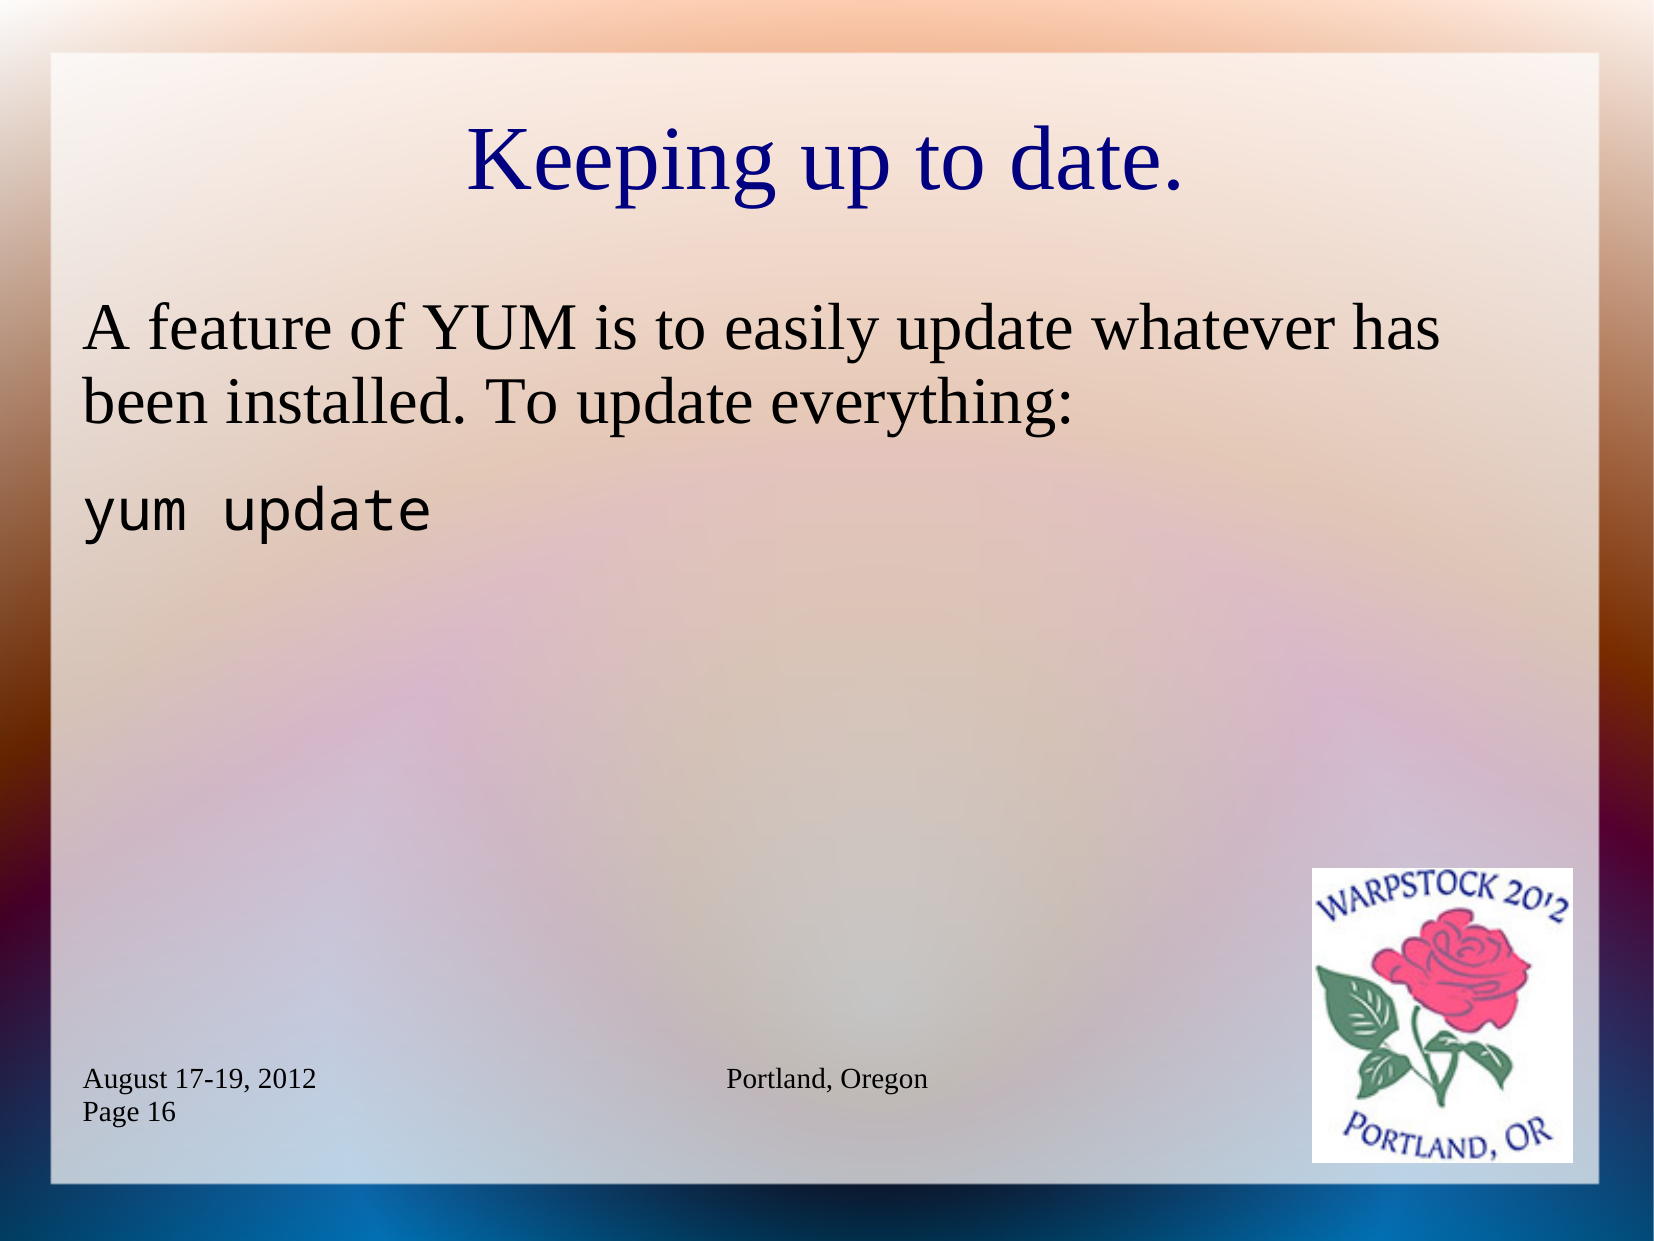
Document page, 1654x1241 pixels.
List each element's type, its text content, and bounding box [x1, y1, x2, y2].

list A feature of YUM is to easily update whatever has been installed. To update everything: yum update [82, 290, 1571, 1036]
title Keeping up to date. [82, 62, 1571, 256]
picture [0, 0, 1654, 1241]
